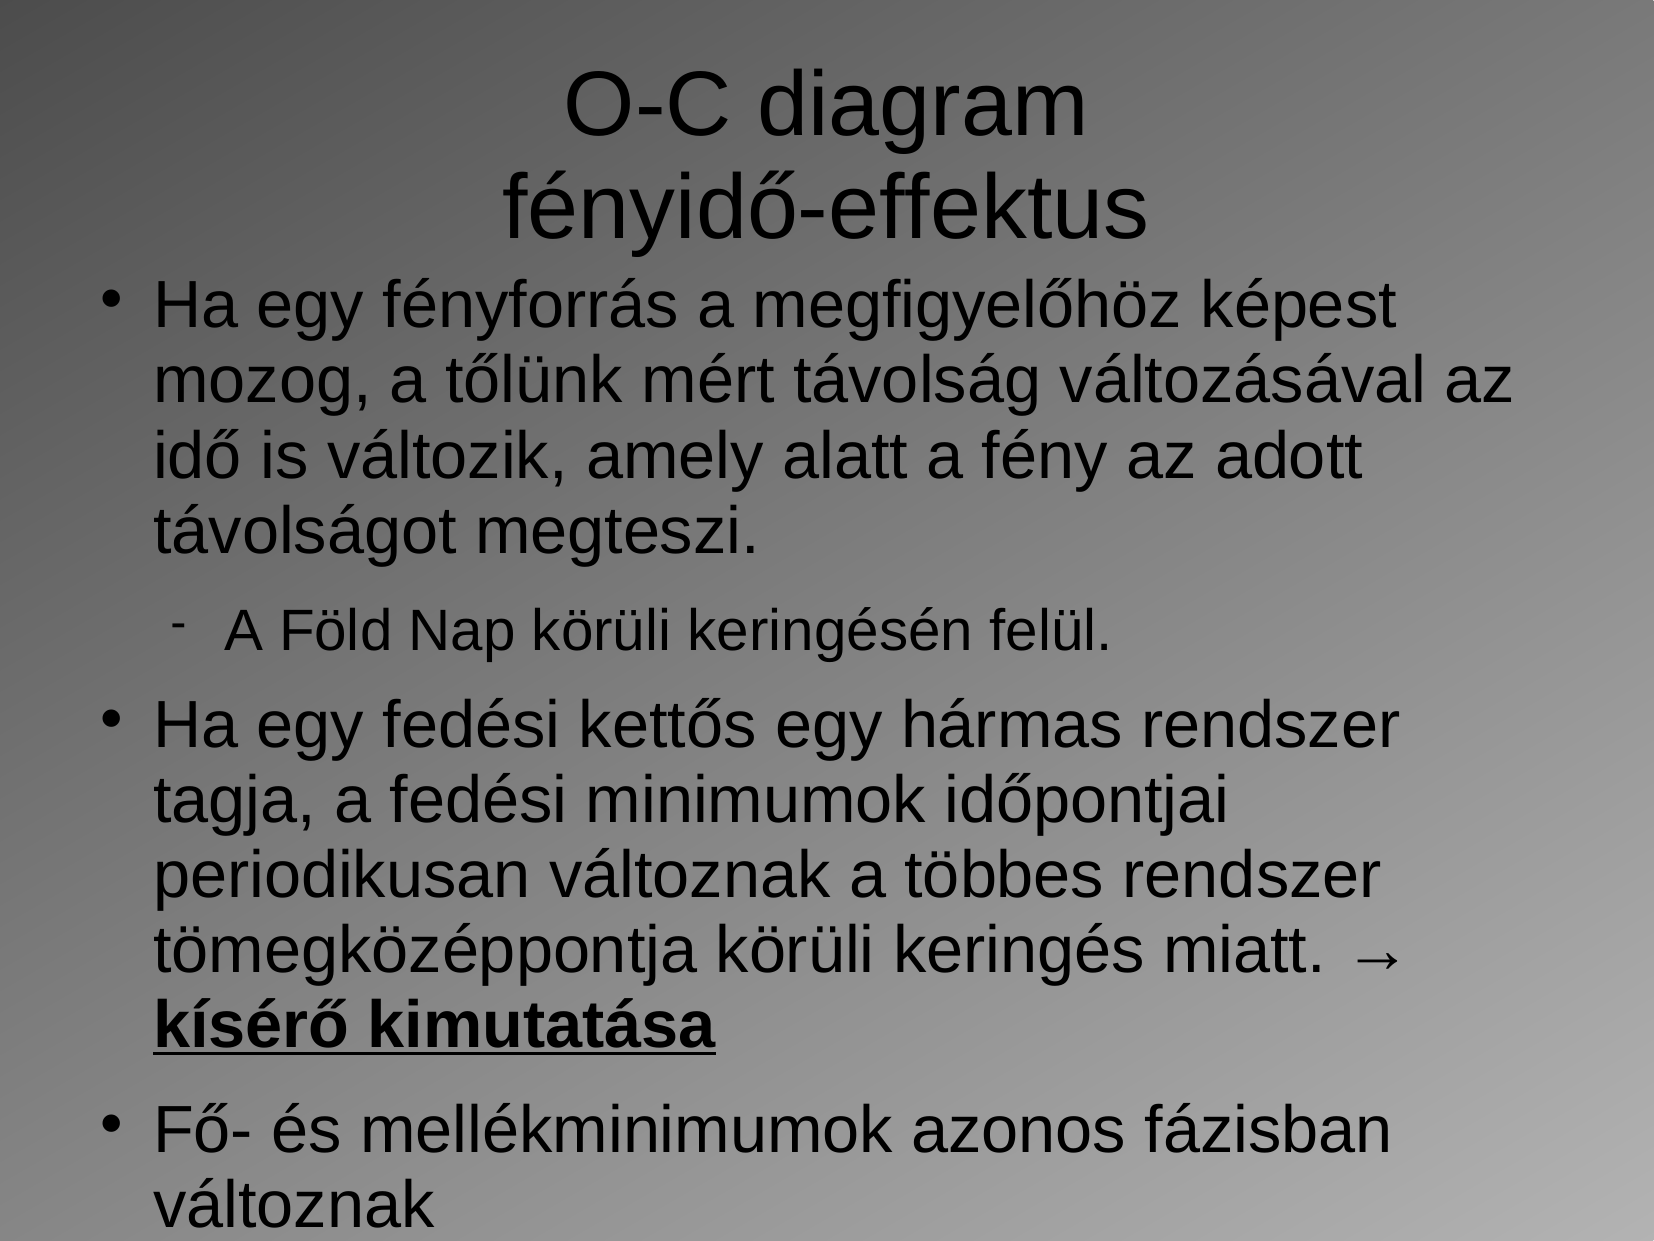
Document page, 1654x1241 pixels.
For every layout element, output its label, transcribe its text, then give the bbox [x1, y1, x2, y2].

list Ha egy fényforrás a megfigyelőhöz képest mozog, a tőlünk mért távolság változásával az idő is változik, amely alatt a fény az adott távolságot megteszi. A Föld Nap körüli keringésén felül. Ha egy fedési kettős egy hármas rendszer tagja, a fedési minimumok időpontjai periodikusan változnak a többes rendszer tömegközéppontja körüli keringés miatt. → kísérő kimutatása Fő- és mellékminimumok azonos fázisban változnak [82, 263, 1571, 1138]
title O-C diagram fényidő-effektus [82, 49, 1571, 257]
